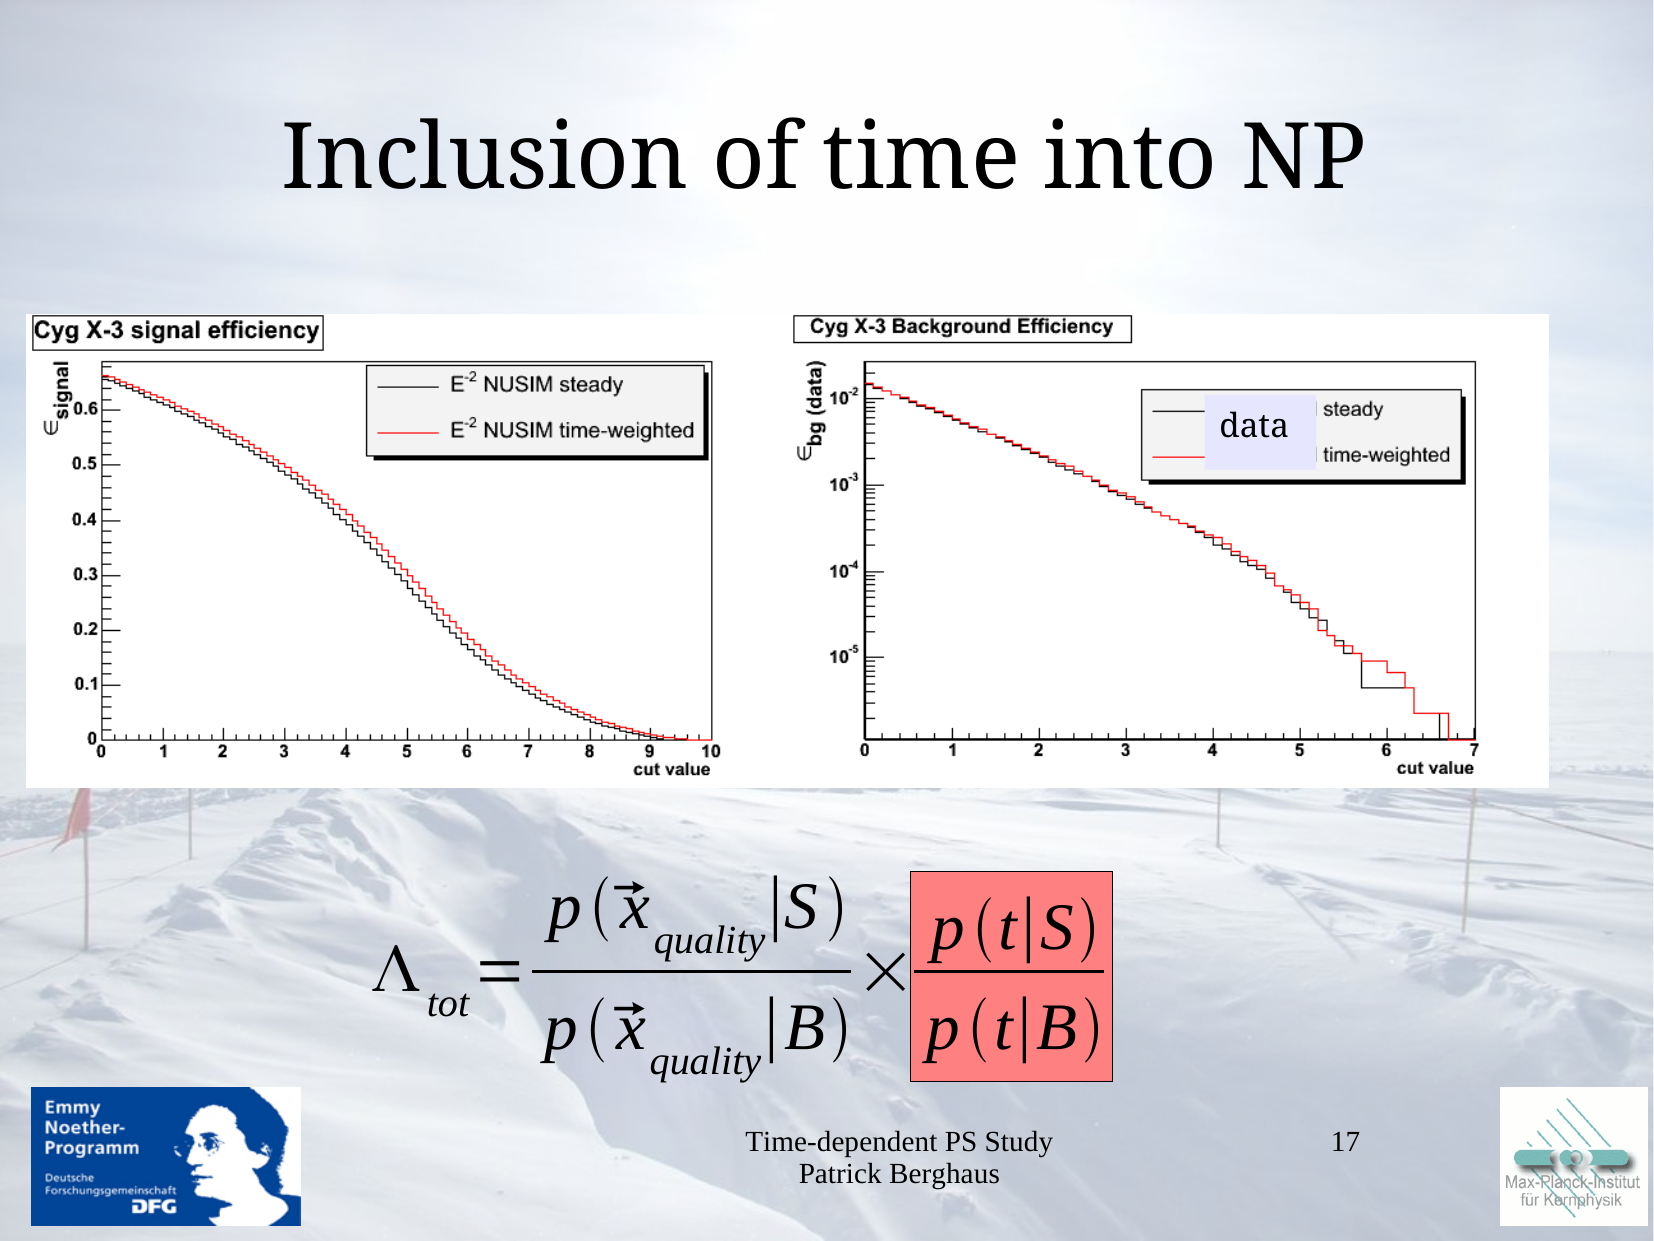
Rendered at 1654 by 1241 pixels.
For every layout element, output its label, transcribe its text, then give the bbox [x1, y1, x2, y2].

picture [31, 1087, 301, 1226]
title Inclusion of time into NP [75, 49, 1576, 257]
text_box data [1204, 394, 1317, 470]
picture [1500, 1087, 1648, 1226]
picture [26, 314, 1549, 788]
chart [355, 853, 1126, 1088]
